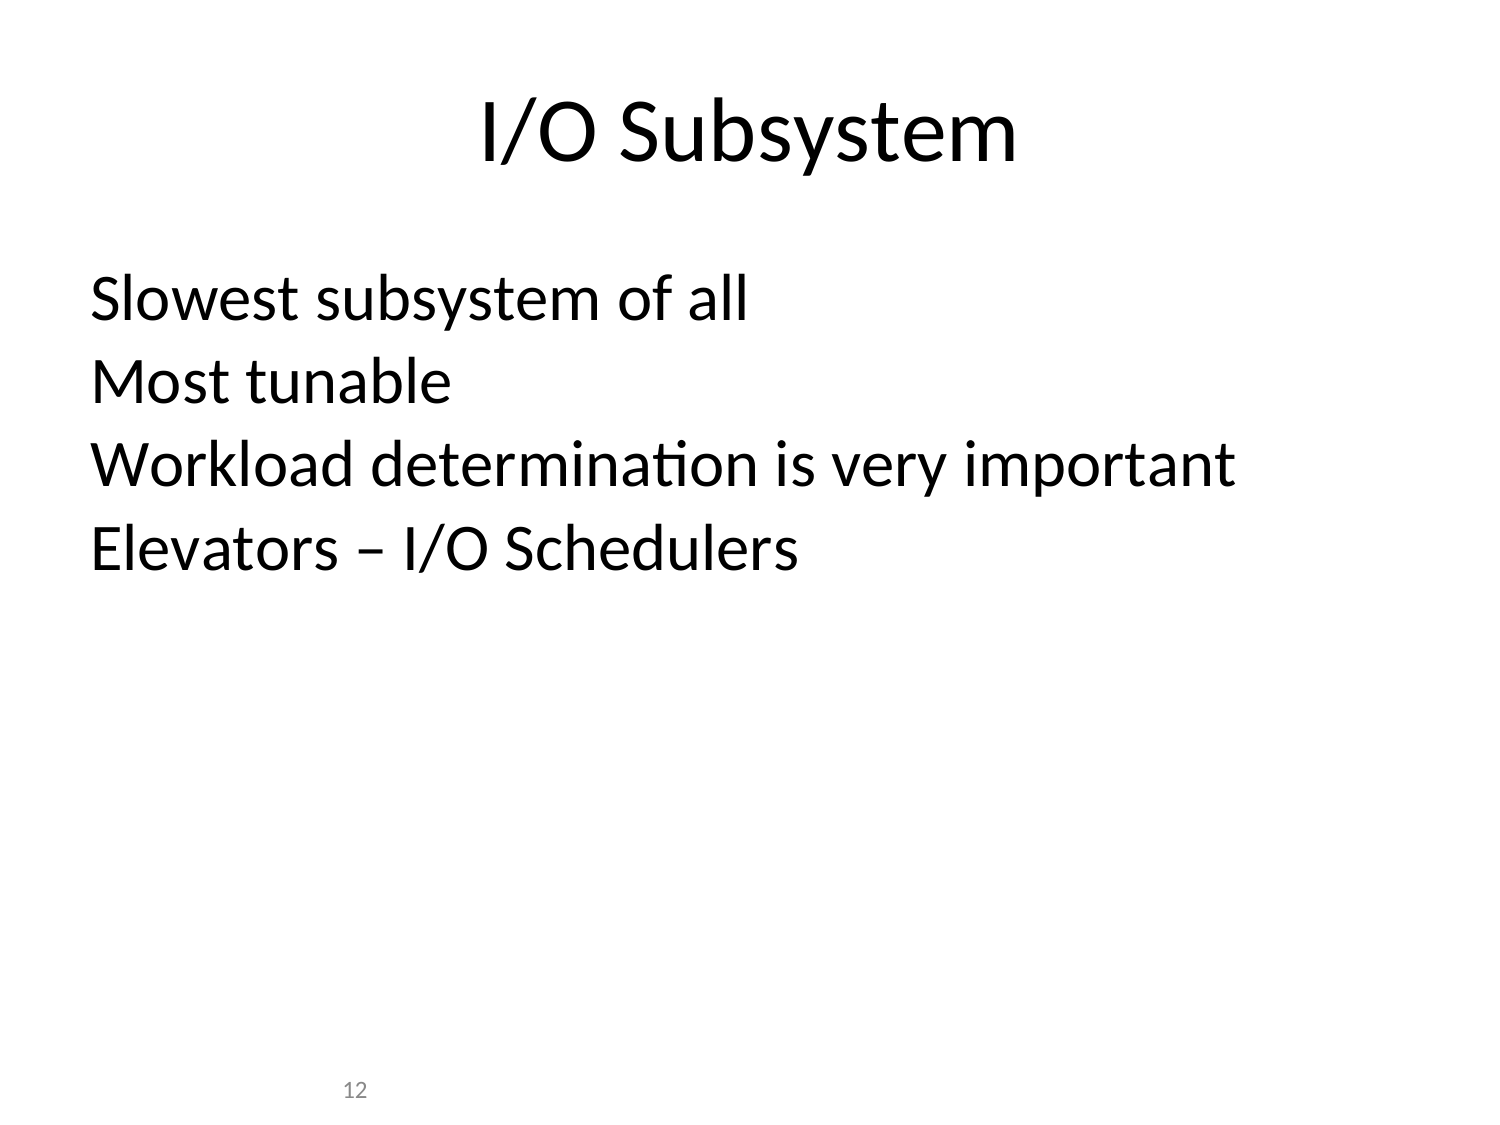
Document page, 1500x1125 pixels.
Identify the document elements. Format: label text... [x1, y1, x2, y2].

text_box I/O Subsystem [75, 45, 1426, 233]
text_box <number> [327, 1074, 1207, 1111]
text_box Slowest subsystem of all Most tunable Workload determination is very important Elevators – I/O Schedulers [75, 262, 1426, 1005]
